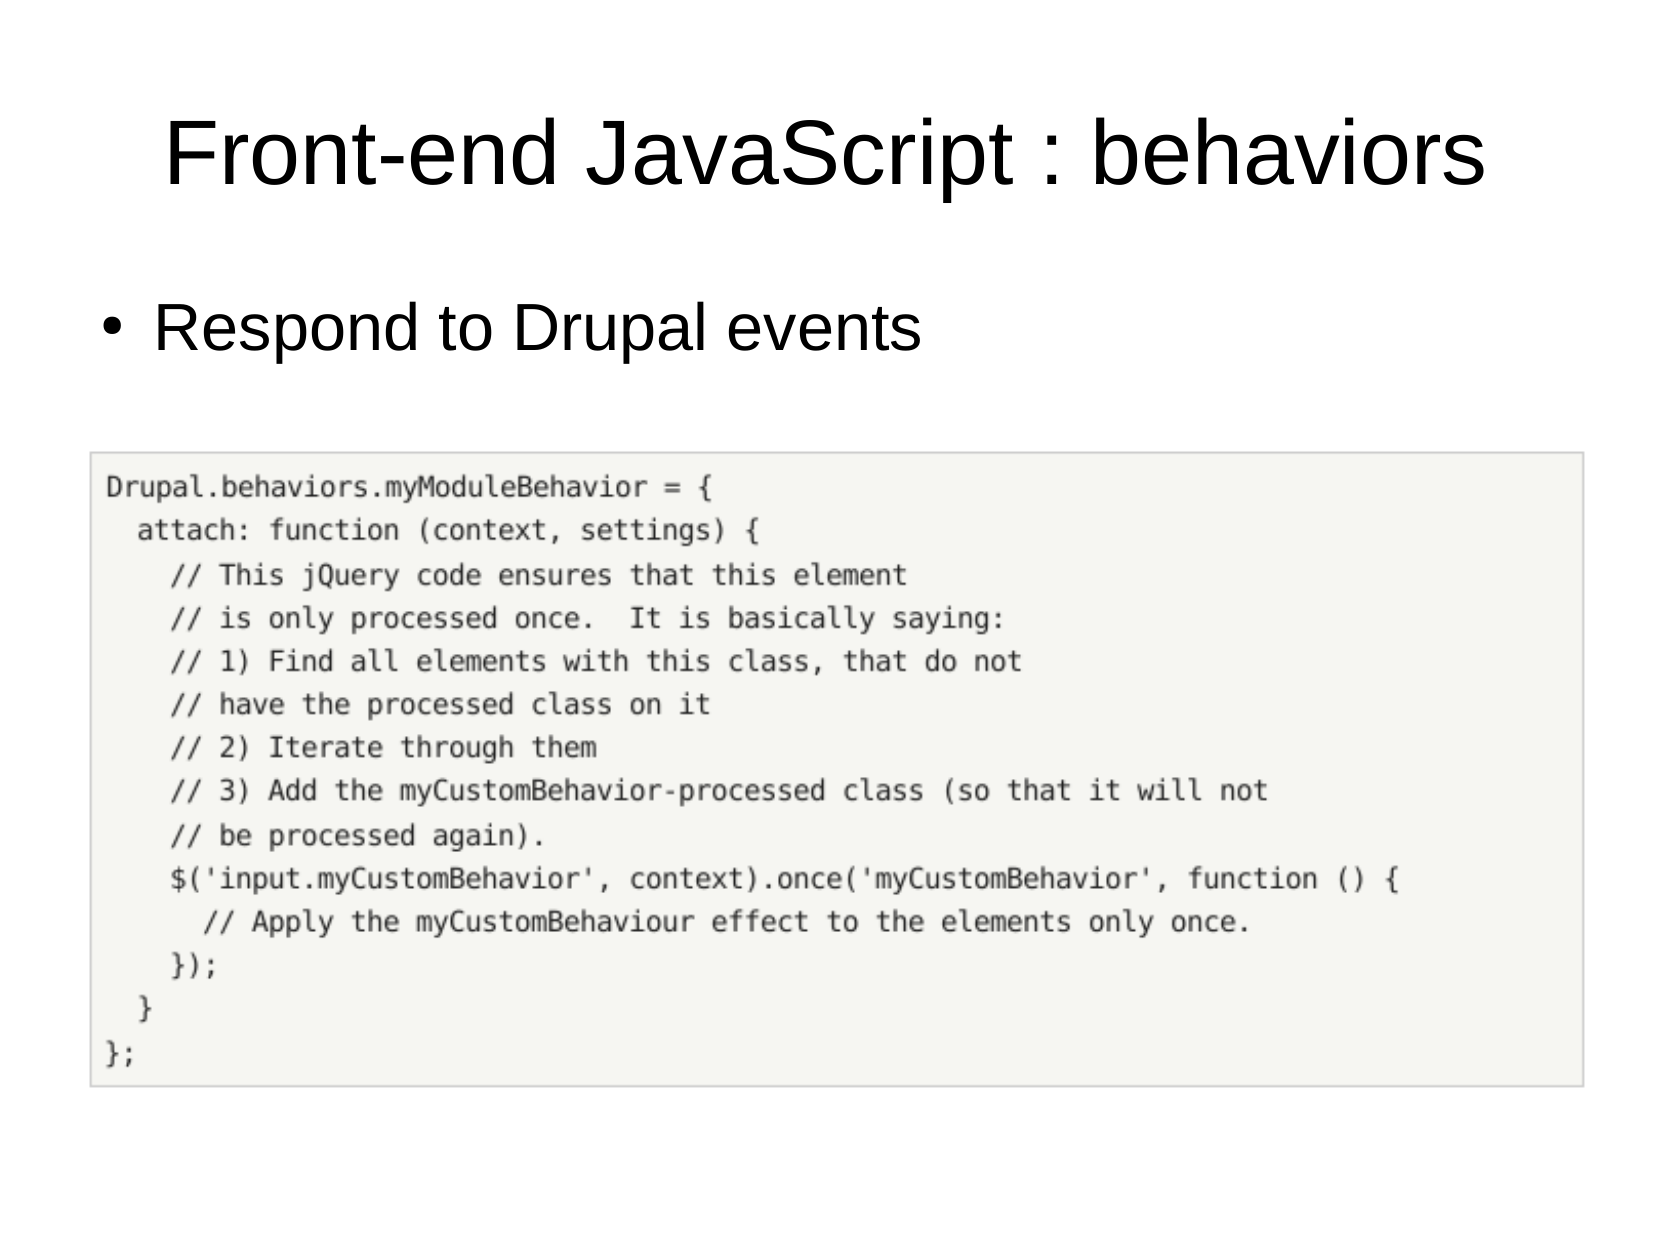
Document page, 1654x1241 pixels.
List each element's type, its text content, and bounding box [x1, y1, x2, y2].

list Respond to Drupal events [82, 290, 1538, 448]
title Front-end JavaScript : behaviors [82, 49, 1571, 257]
picture [82, 448, 1593, 1096]
